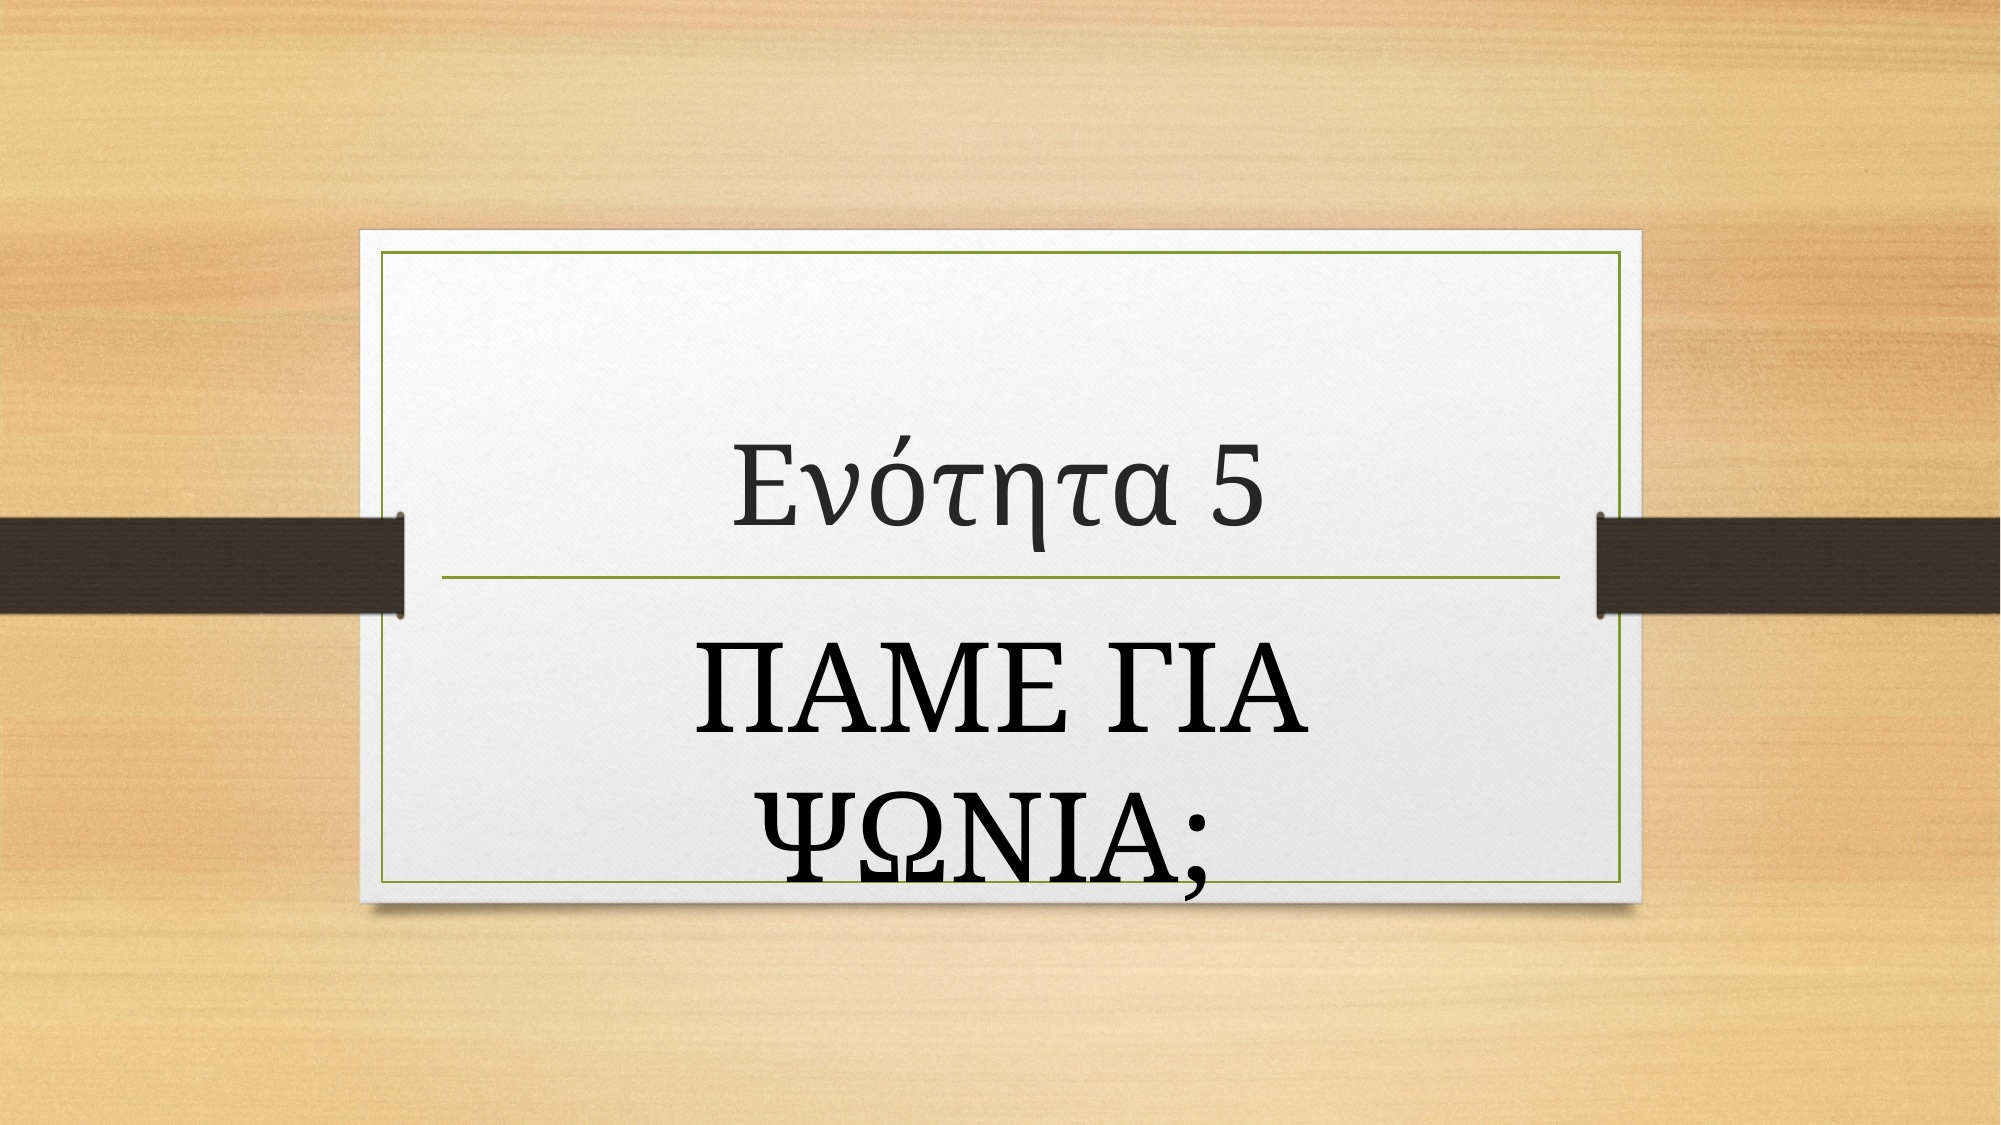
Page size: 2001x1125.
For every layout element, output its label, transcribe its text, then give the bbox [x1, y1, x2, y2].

subtitle ΠΑΜΕ ΓΙΑ ΨΩΝΙΑ; [441, 600, 1560, 817]
title Ενότητα 5 [441, 306, 1560, 556]
